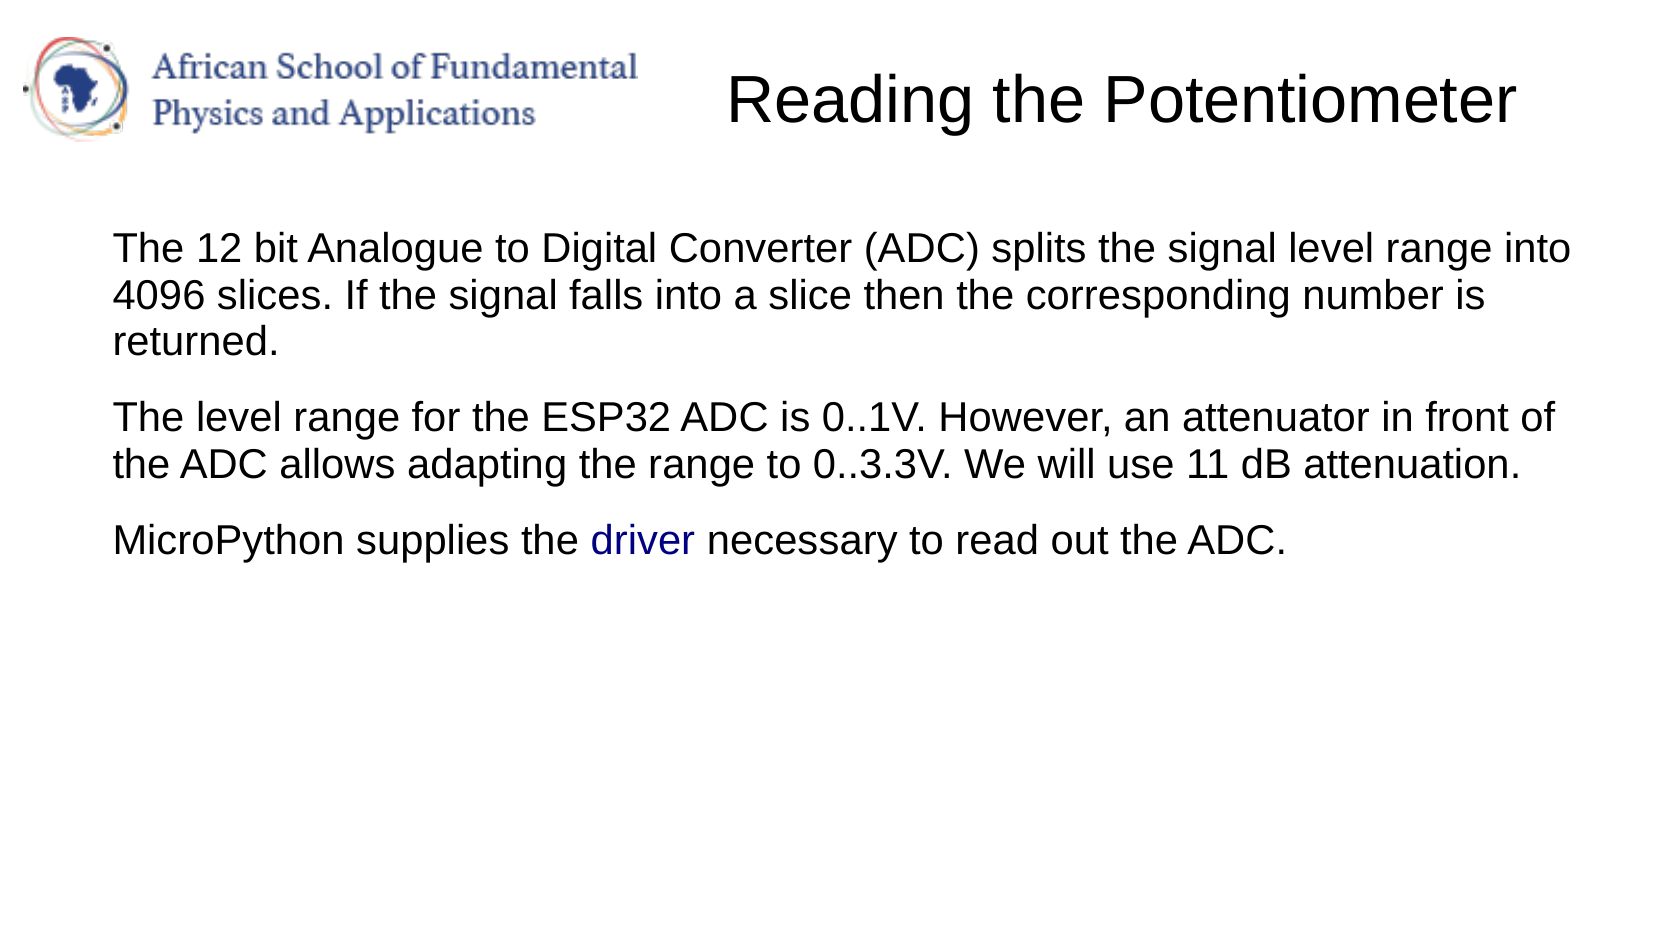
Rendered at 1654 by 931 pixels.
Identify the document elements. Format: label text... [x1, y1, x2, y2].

title Reading the Potentiometer [635, 21, 1610, 177]
list The 12 bit Analogue to Digital Converter (ADC) splits the signal level range into 4096 slices. If the signal falls into a slice then the corresponding number is returned. The level range for the ESP32 ADC is 0..1V. However, an attenuator in front of the ADC allows adapting the range to 0..3.3V. We will use 11 dB attenuation. MicroPython supplies the driver necessary to read out the ADC. [112, 225, 1601, 765]
picture [23, 37, 635, 142]
